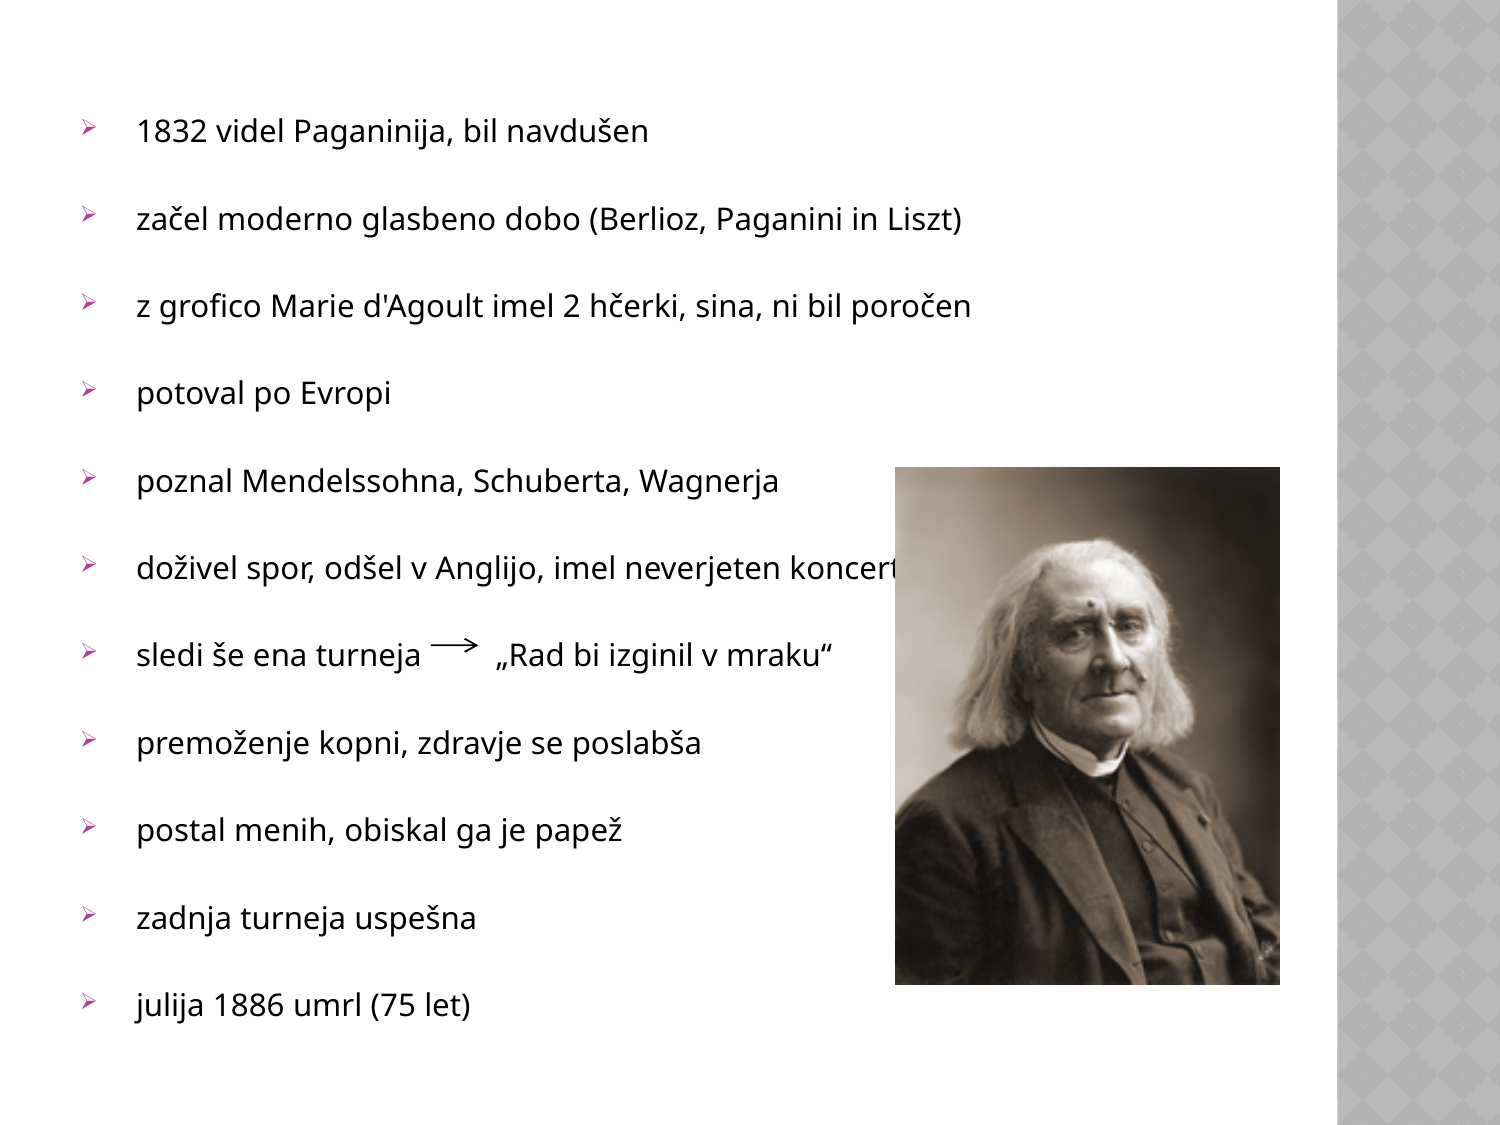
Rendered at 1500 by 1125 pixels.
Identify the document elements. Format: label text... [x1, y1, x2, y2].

list 1832 videl Paganinija, bil navdušen začel moderno glasbeno dobo (Berlioz, Paganini in Liszt) z grofico Marie d'Agoult imel 2 hčerki, sina, ni bil poročen potoval po Evropi poznal Mendelssohna, Schuberta, Wagnerja doživel spor, odšel v Anglijo, imel neverjeten koncert sledi še ena turneja „Rad bi izginil v mraku“ premoženje kopni, zdravje se poslabša postal menih, obiskal ga je papež zadnja turneja uspešna julija 1886 umrl (75 let) [64, 66, 1253, 1059]
picture [895, 467, 1280, 985]
